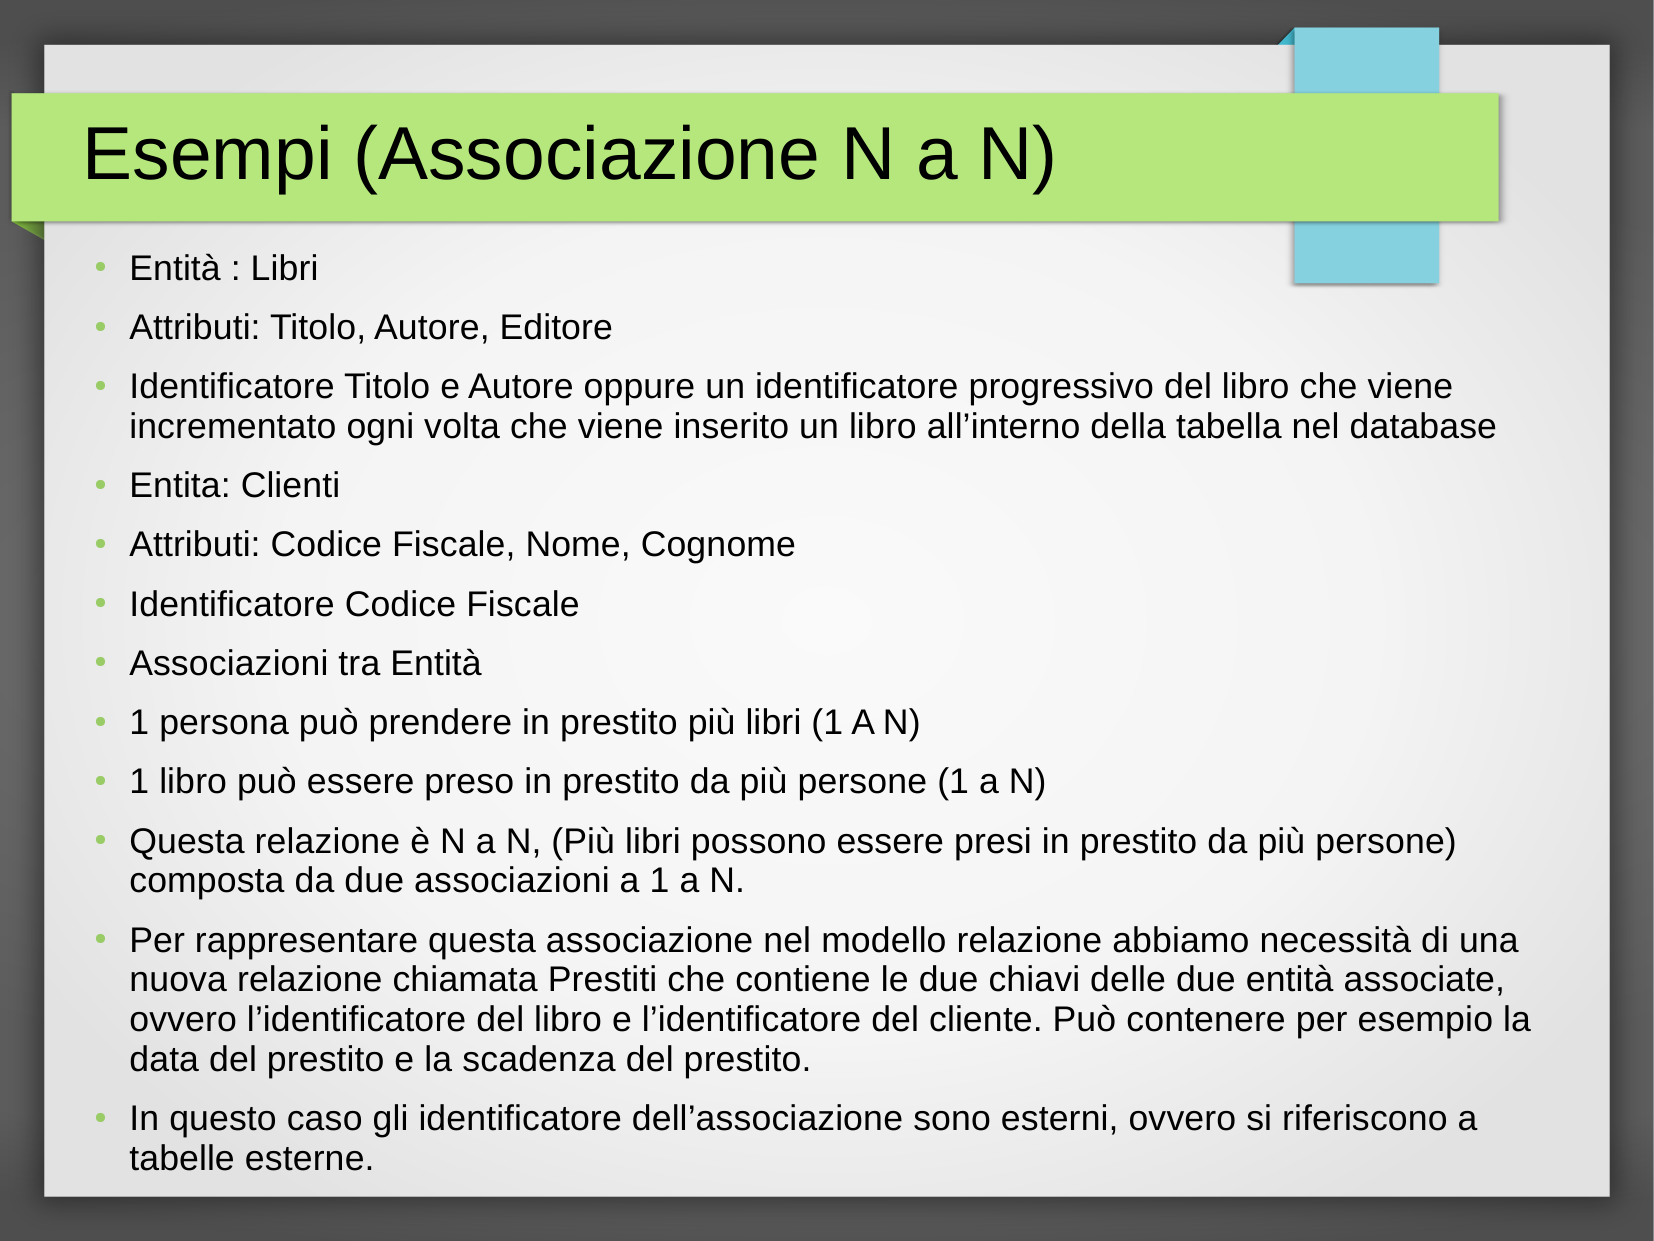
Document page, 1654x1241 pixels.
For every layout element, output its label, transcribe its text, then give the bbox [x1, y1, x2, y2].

picture [0, 0, 1654, 1241]
list Entità : Libri Attributi: Titolo, Autore, Editore Identificatore Titolo e Autore oppure un identificatore progressivo del libro che viene incrementato ogni volta che viene inserito un libro all’interno della tabella nel database Entita: Clienti Attributi: Codice Fiscale, Nome, Cognome Identificatore Codice Fiscale Associazioni tra Entità 1 persona può prendere in prestito più libri (1 A N) 1 libro può essere preso in prestito da più persone (1 a N) Questa relazione è N a N, (Più libri possono essere presi in prestito da più persone) composta da due associazioni a 1 a N. Per rappresentare questa associazione nel modello relazione abbiamo necessità di una nuova relazione chiamata Prestiti che contiene le due chiavi delle due entità associate, ovvero l’identificatore del libro e l’identificatore del cliente. Può contenere per esempio la data del prestito e la scadenza del prestito. In questo caso gli identificatore dell’associazione sono esterni, ovvero si riferiscono a tabelle esterne. [82, 248, 1571, 1182]
title Esempi (Associazione N a N) [82, 94, 1264, 213]
